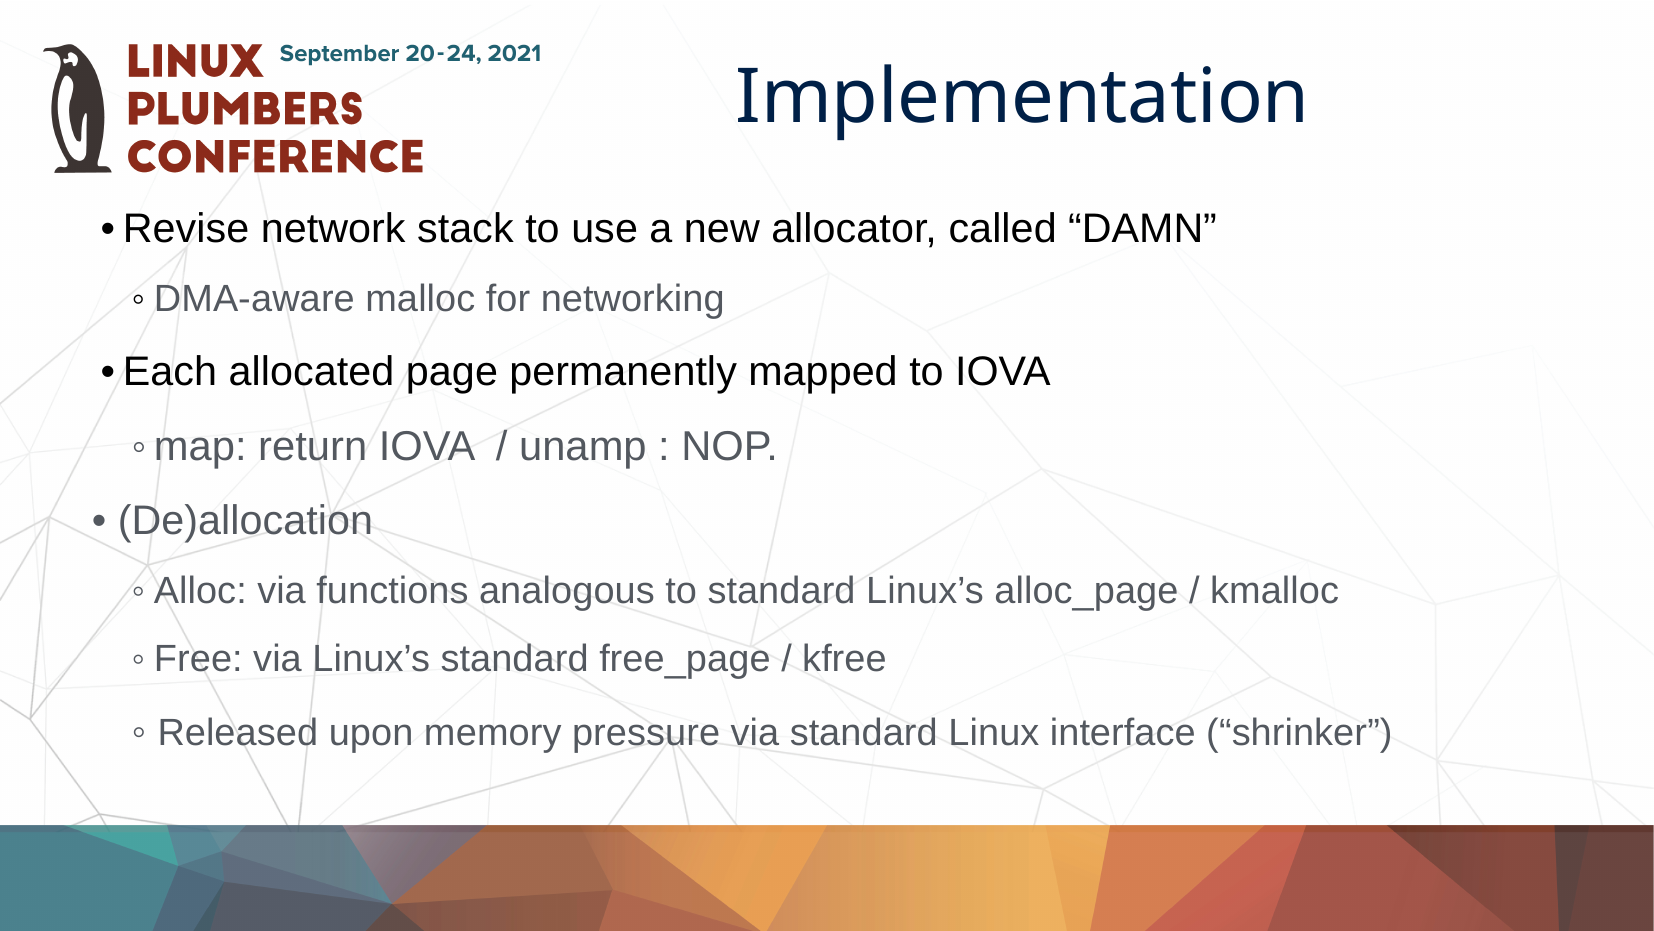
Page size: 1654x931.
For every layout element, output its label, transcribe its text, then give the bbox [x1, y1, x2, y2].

text_box • Revise network stack to use a new allocator, called “DAMN” ◦ DMA-aware malloc for networking • Each allocated page permanently mapped to IOVA ◦ map: return IOVA / unamp : NOP. • (De)allocation ◦ Alloc: via functions analogous to standard Linux’s alloc_page / kmalloc ◦ Free: via Linux’s standard free_page / kfree ◦ Released upon memory pressure via standard Linux interface (“shrinker”) [87, 173, 1620, 757]
text_box Implementation [729, 0, 1654, 133]
